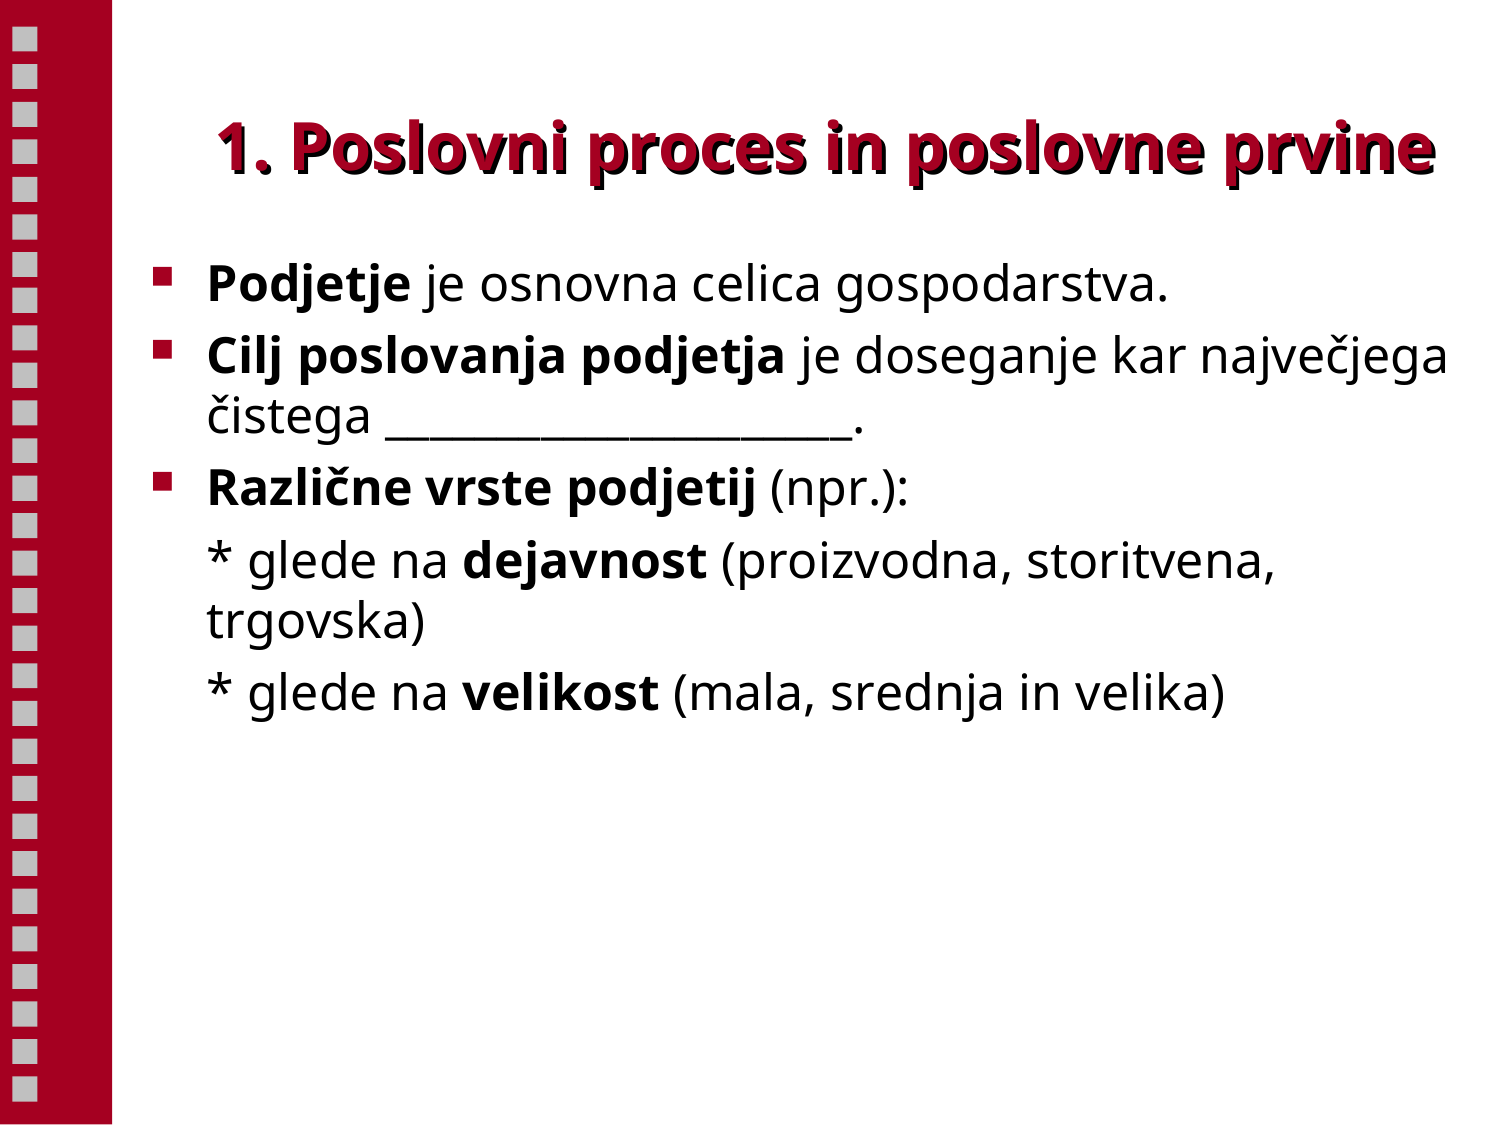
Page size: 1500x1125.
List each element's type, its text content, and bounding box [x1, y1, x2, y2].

list Podjetje je osnovna celica gospodarstva. Cilj poslovanja podjetja je doseganje kar največjega čistega _____________________. Različne vrste podjetij (npr.): * glede na dejavnost (proizvodna, storitvena, trgovska) * glede na velikost (mala, srednja in velika) [135, 243, 1467, 1013]
title 1. Poslovni proces in poslovne prvine [187, 49, 1463, 238]
